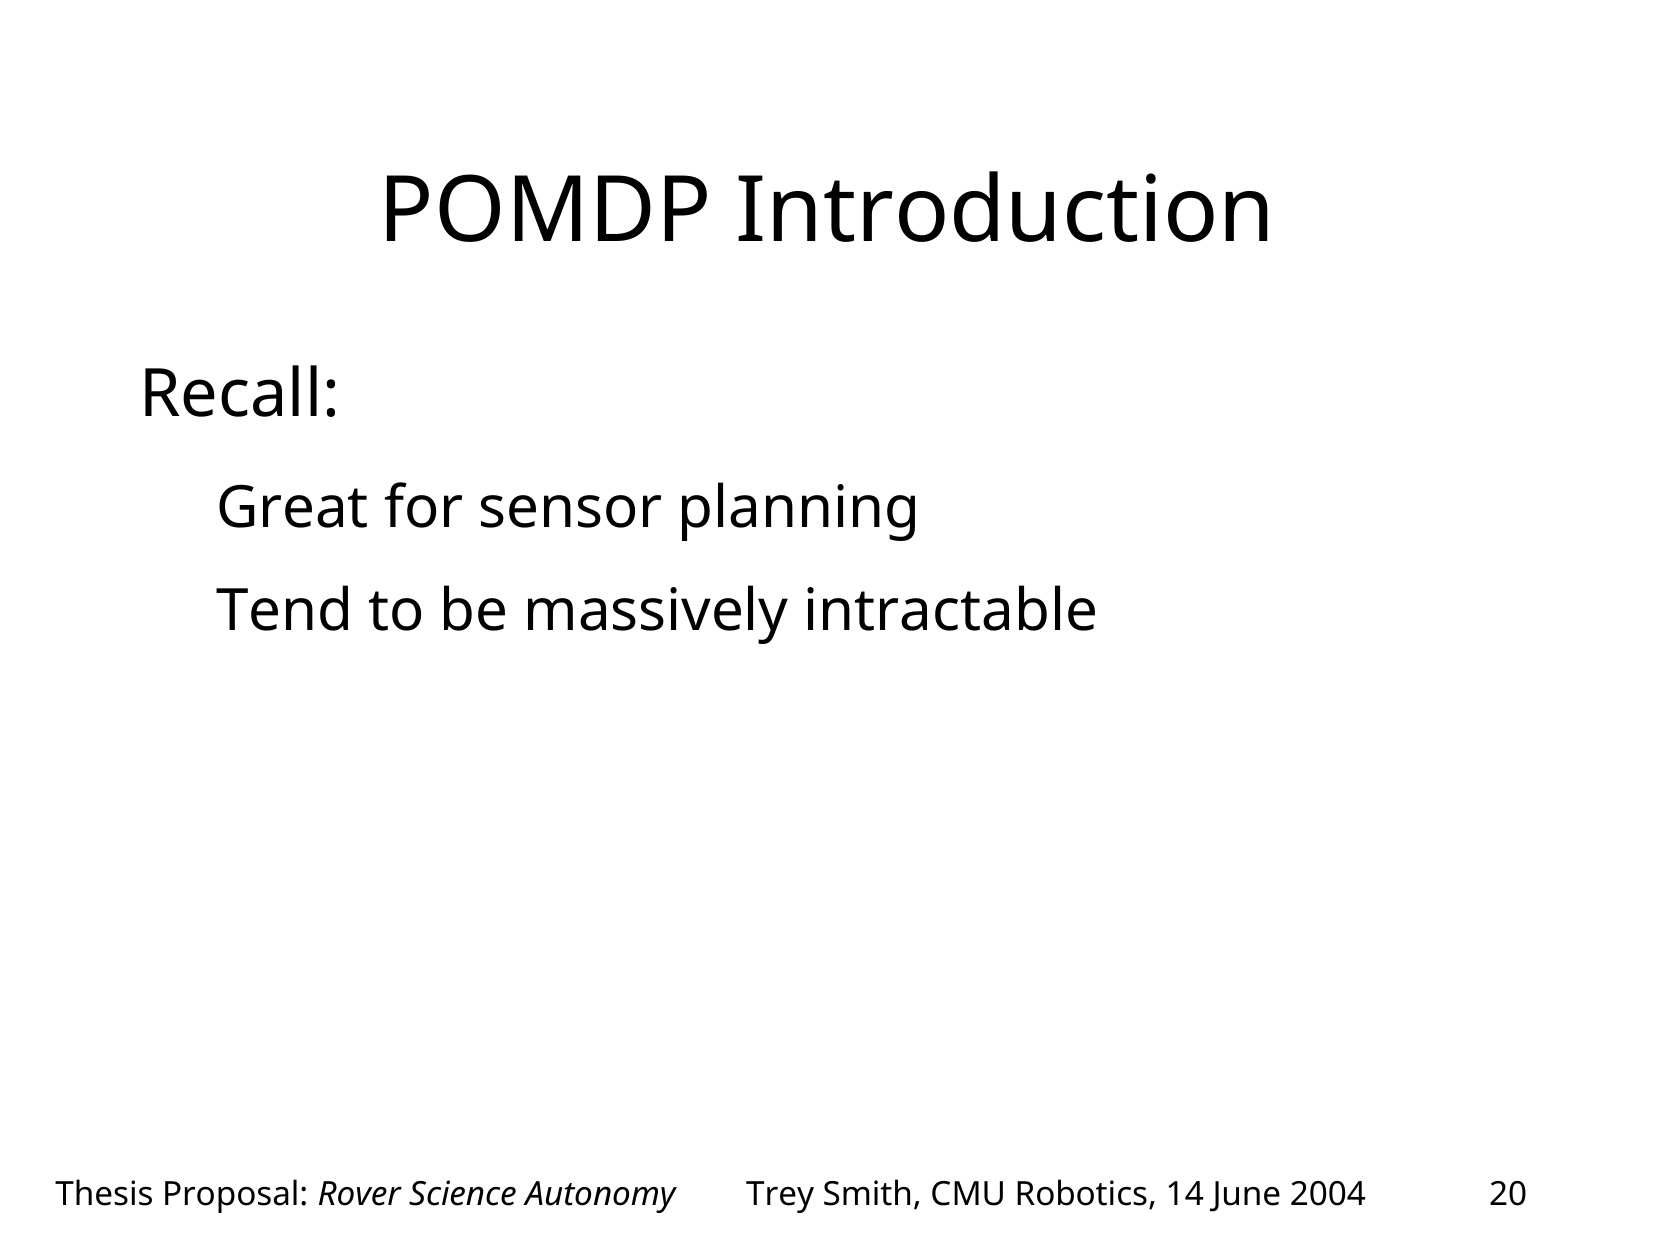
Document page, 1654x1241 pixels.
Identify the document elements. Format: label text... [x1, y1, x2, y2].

title POMDP Introduction [121, 102, 1534, 311]
list Recall: Great for sensor planning Tend to be massively intractable [121, 344, 1534, 1127]
